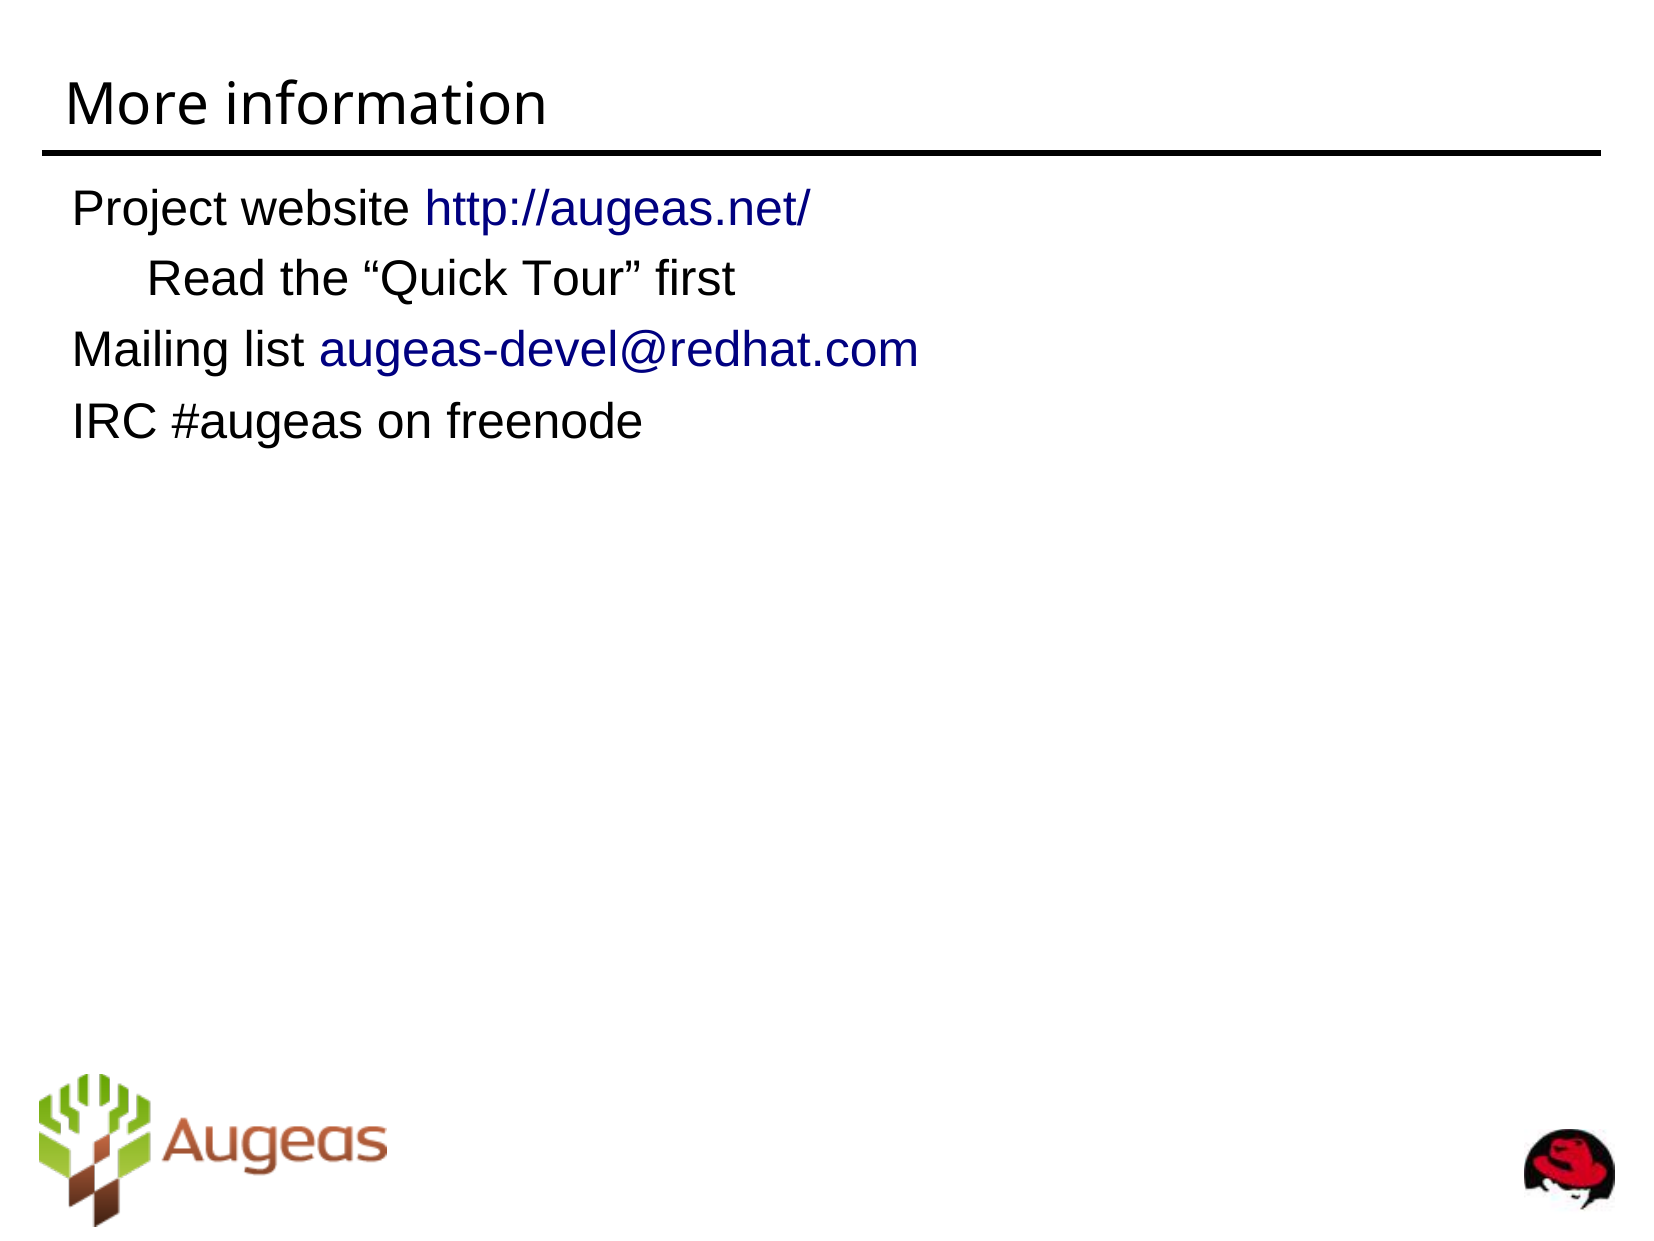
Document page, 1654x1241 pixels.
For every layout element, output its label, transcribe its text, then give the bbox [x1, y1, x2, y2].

picture [1524, 1129, 1615, 1220]
list Project website http://augeas.net/ Read the “Quick Tour” first Mailing list augeas-devel@redhat.com IRC #augeas on freenode [71, 180, 1495, 1089]
picture [39, 1074, 387, 1227]
title More information [64, 42, 1496, 161]
